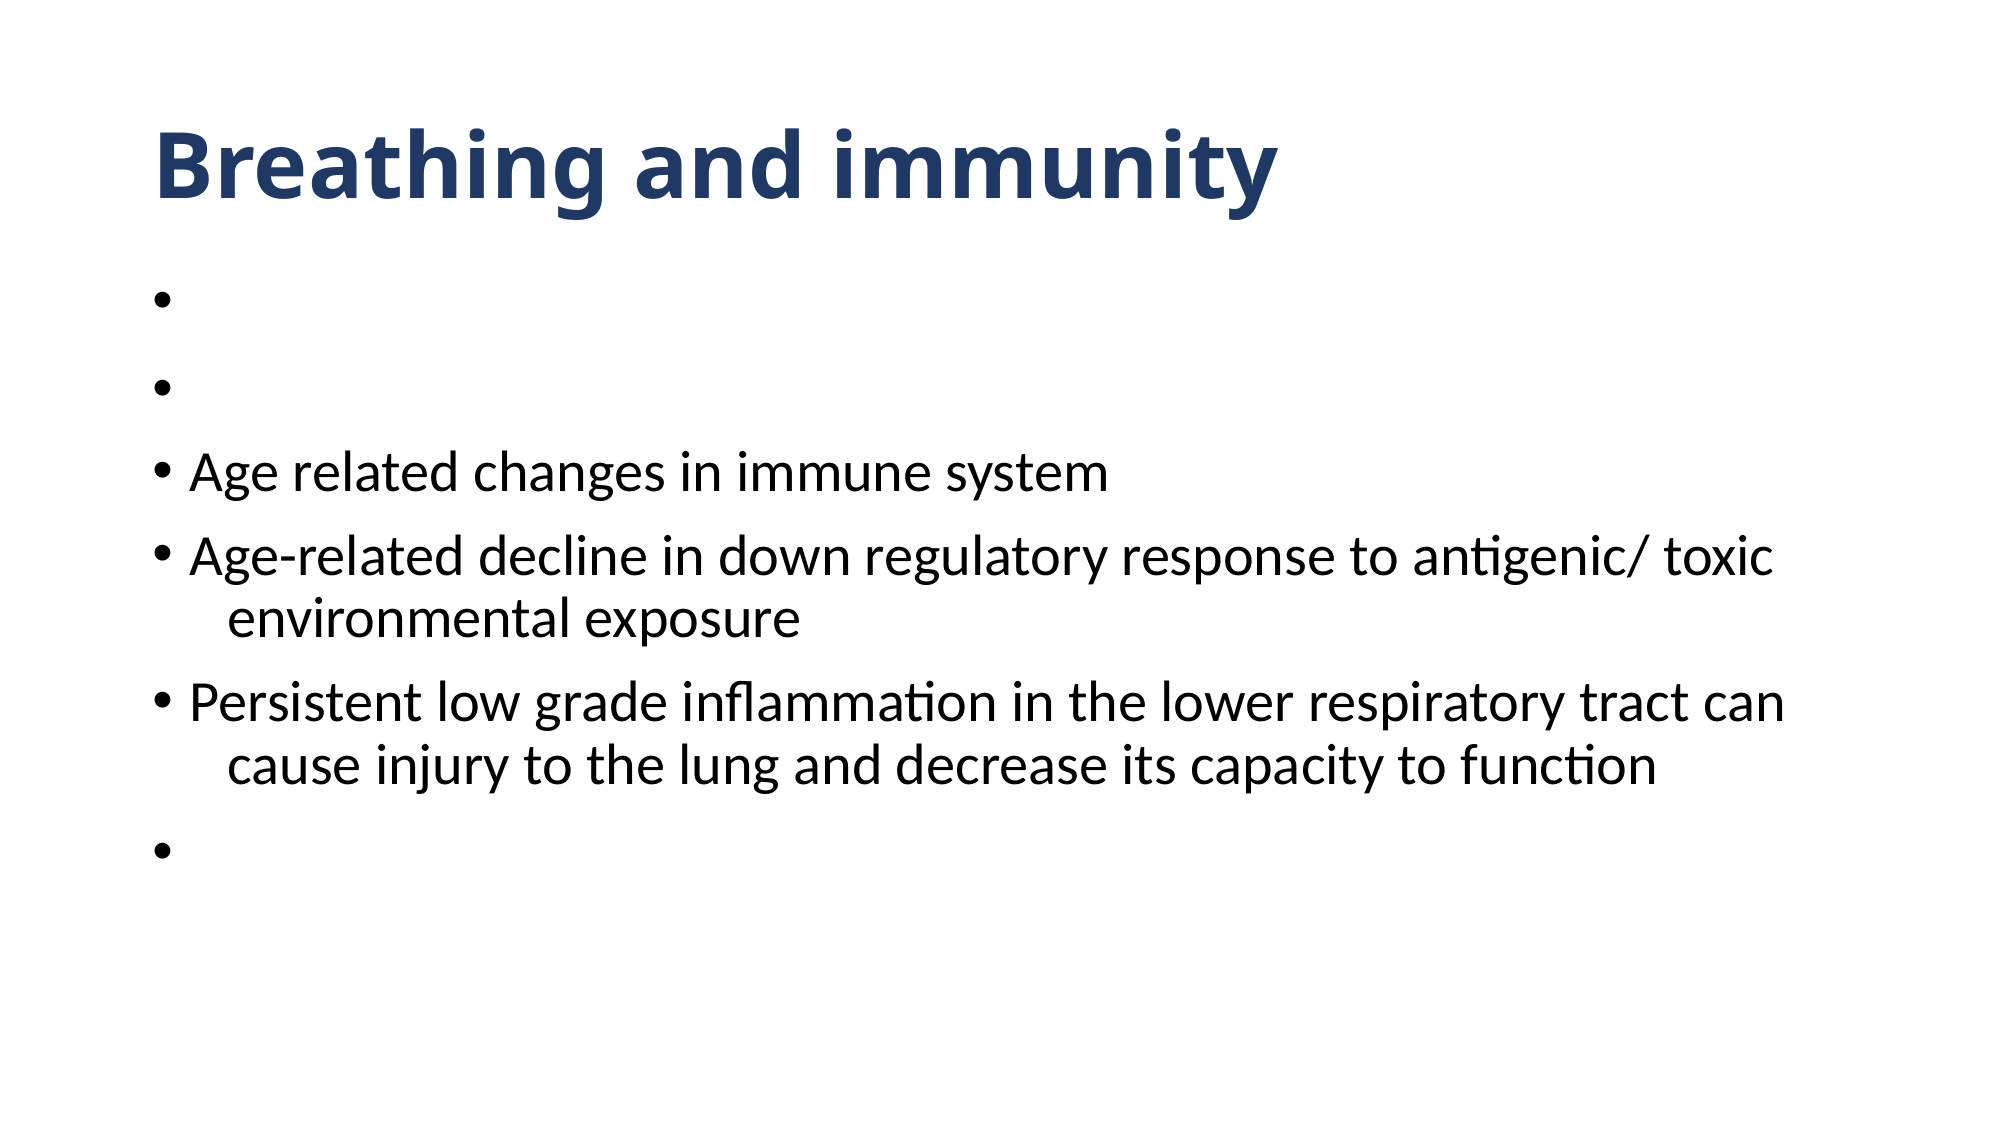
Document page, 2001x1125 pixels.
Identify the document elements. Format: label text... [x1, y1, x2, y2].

list Age related changes in immune system Age-related decline in down regulatory response to antigenic/ toxic environmental exposure Persistent low grade inflammation in the lower respiratory tract can cause injury to the lung and decrease its capacity to function [137, 257, 1863, 971]
title Breathing and immunity [137, 59, 1863, 257]
